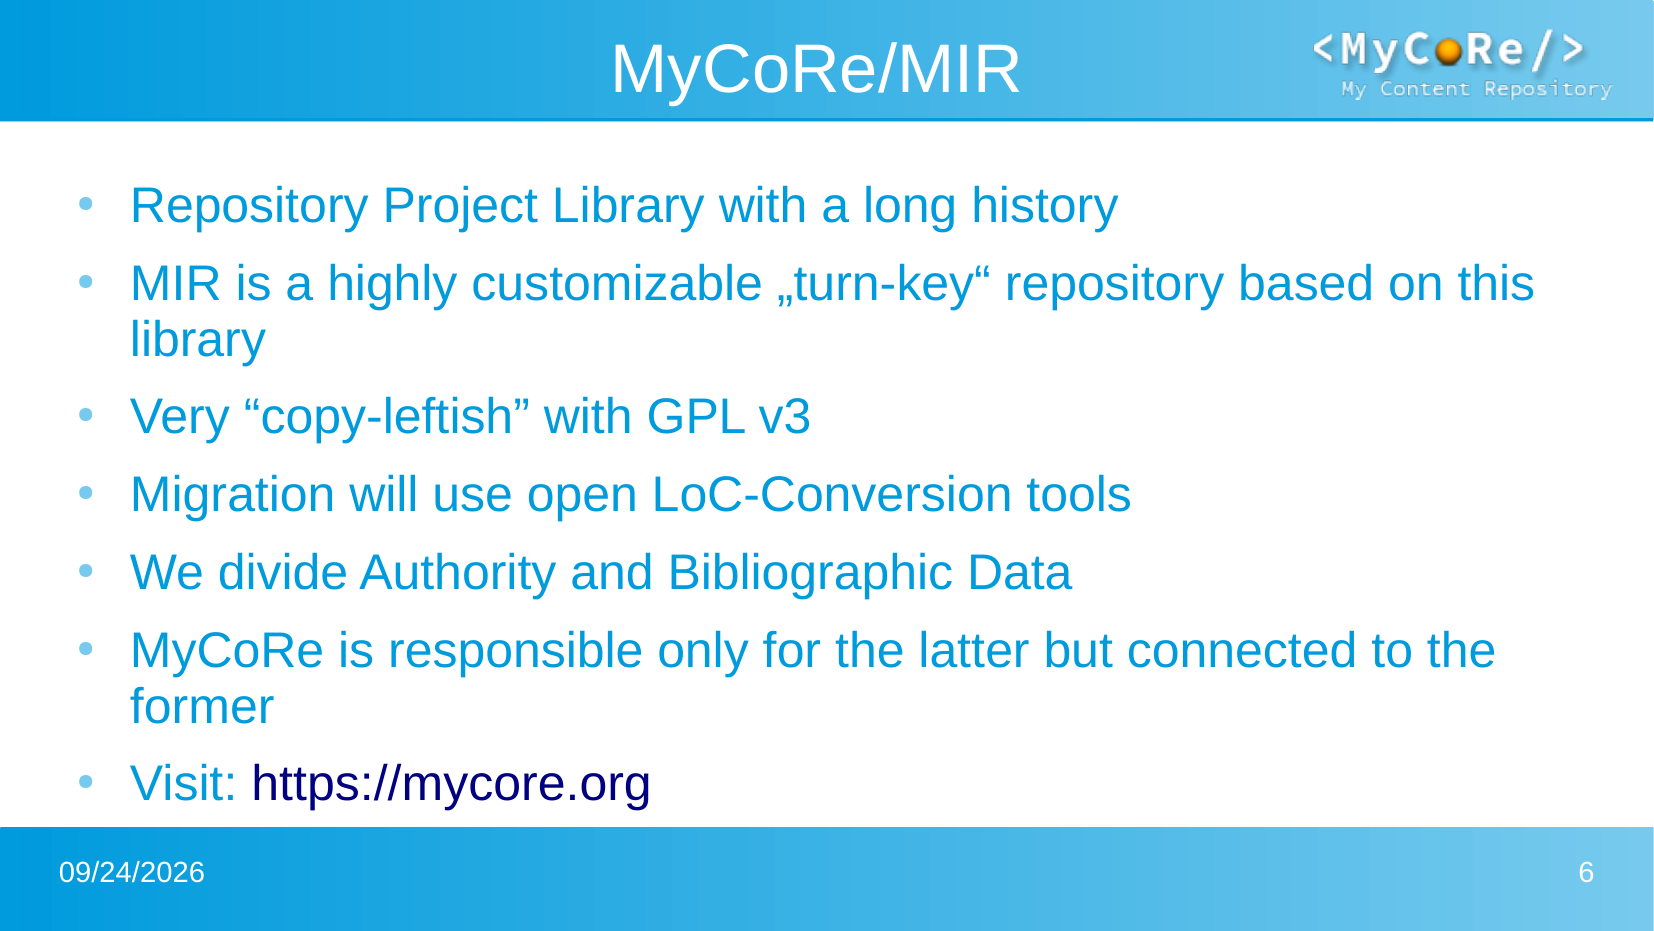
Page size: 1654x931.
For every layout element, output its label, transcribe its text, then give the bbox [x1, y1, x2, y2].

list Repository Project Library with a long history MIR is a highly customizable „turn-key“ repository based on this library Very “copy-leftish” with GPL v3 Migration will use open LoC-Conversion tools We divide Authority and Bibliographic Data MyCoRe is responsible only for the latter but connected to the former Visit: https://mycore.org [59, 177, 1595, 768]
picture [1312, 29, 1613, 100]
title MyCoRe/MIR [59, 29, 1595, 108]
